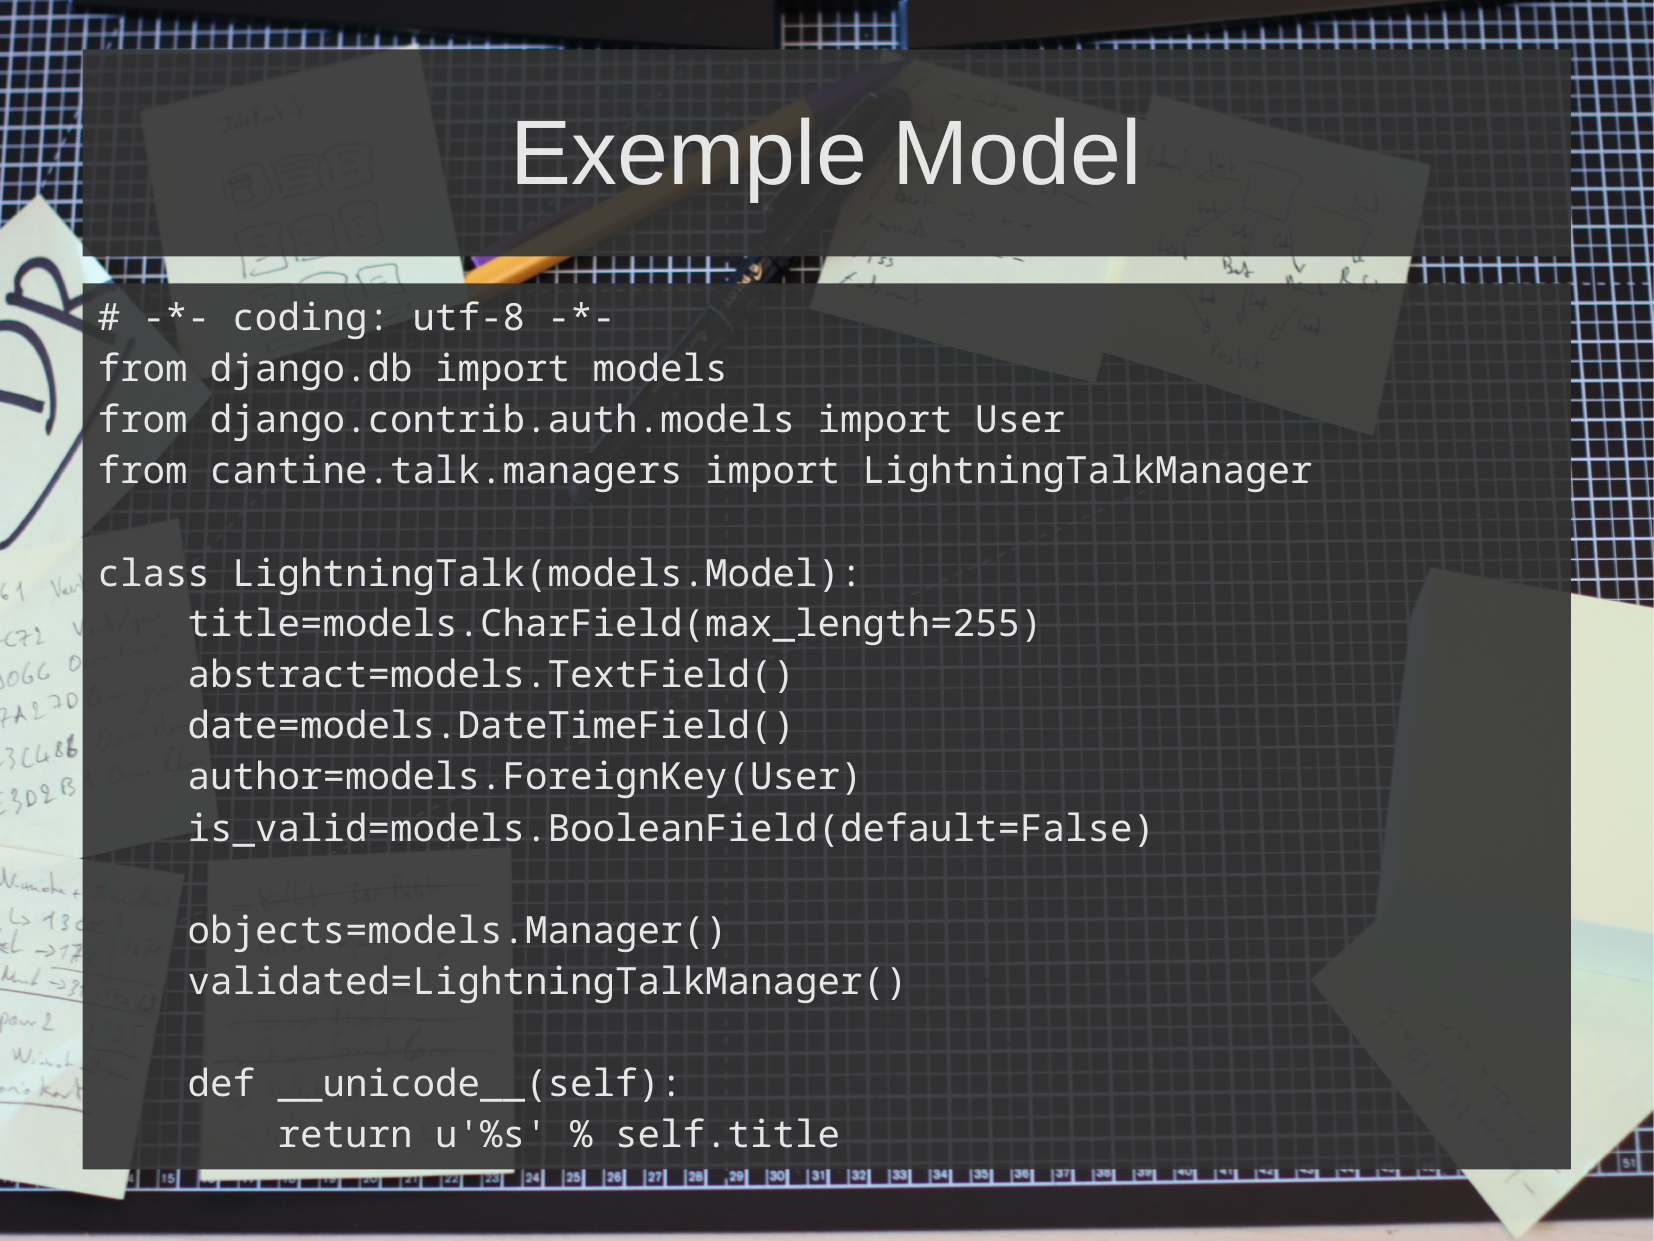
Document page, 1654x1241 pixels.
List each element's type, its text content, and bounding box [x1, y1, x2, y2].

picture [0, 0, 1654, 1241]
text_box # -*- coding: utf-8 -*- from django.db import models from django.contrib.auth.models import User from cantine.talk.managers import LightningTalkManager class LightningTalk(models.Model): title=models.CharField(max_length=255) abstract=models.TextField() date=models.DateTimeField() author=models.ForeignKey(User) is_valid=models.BooleanField(default=False) objects=models.Manager() validated=LightningTalkManager() def __unicode__(self): return u'%s' % self.title [82, 283, 1571, 1170]
title Exemple Model [82, 49, 1571, 257]
